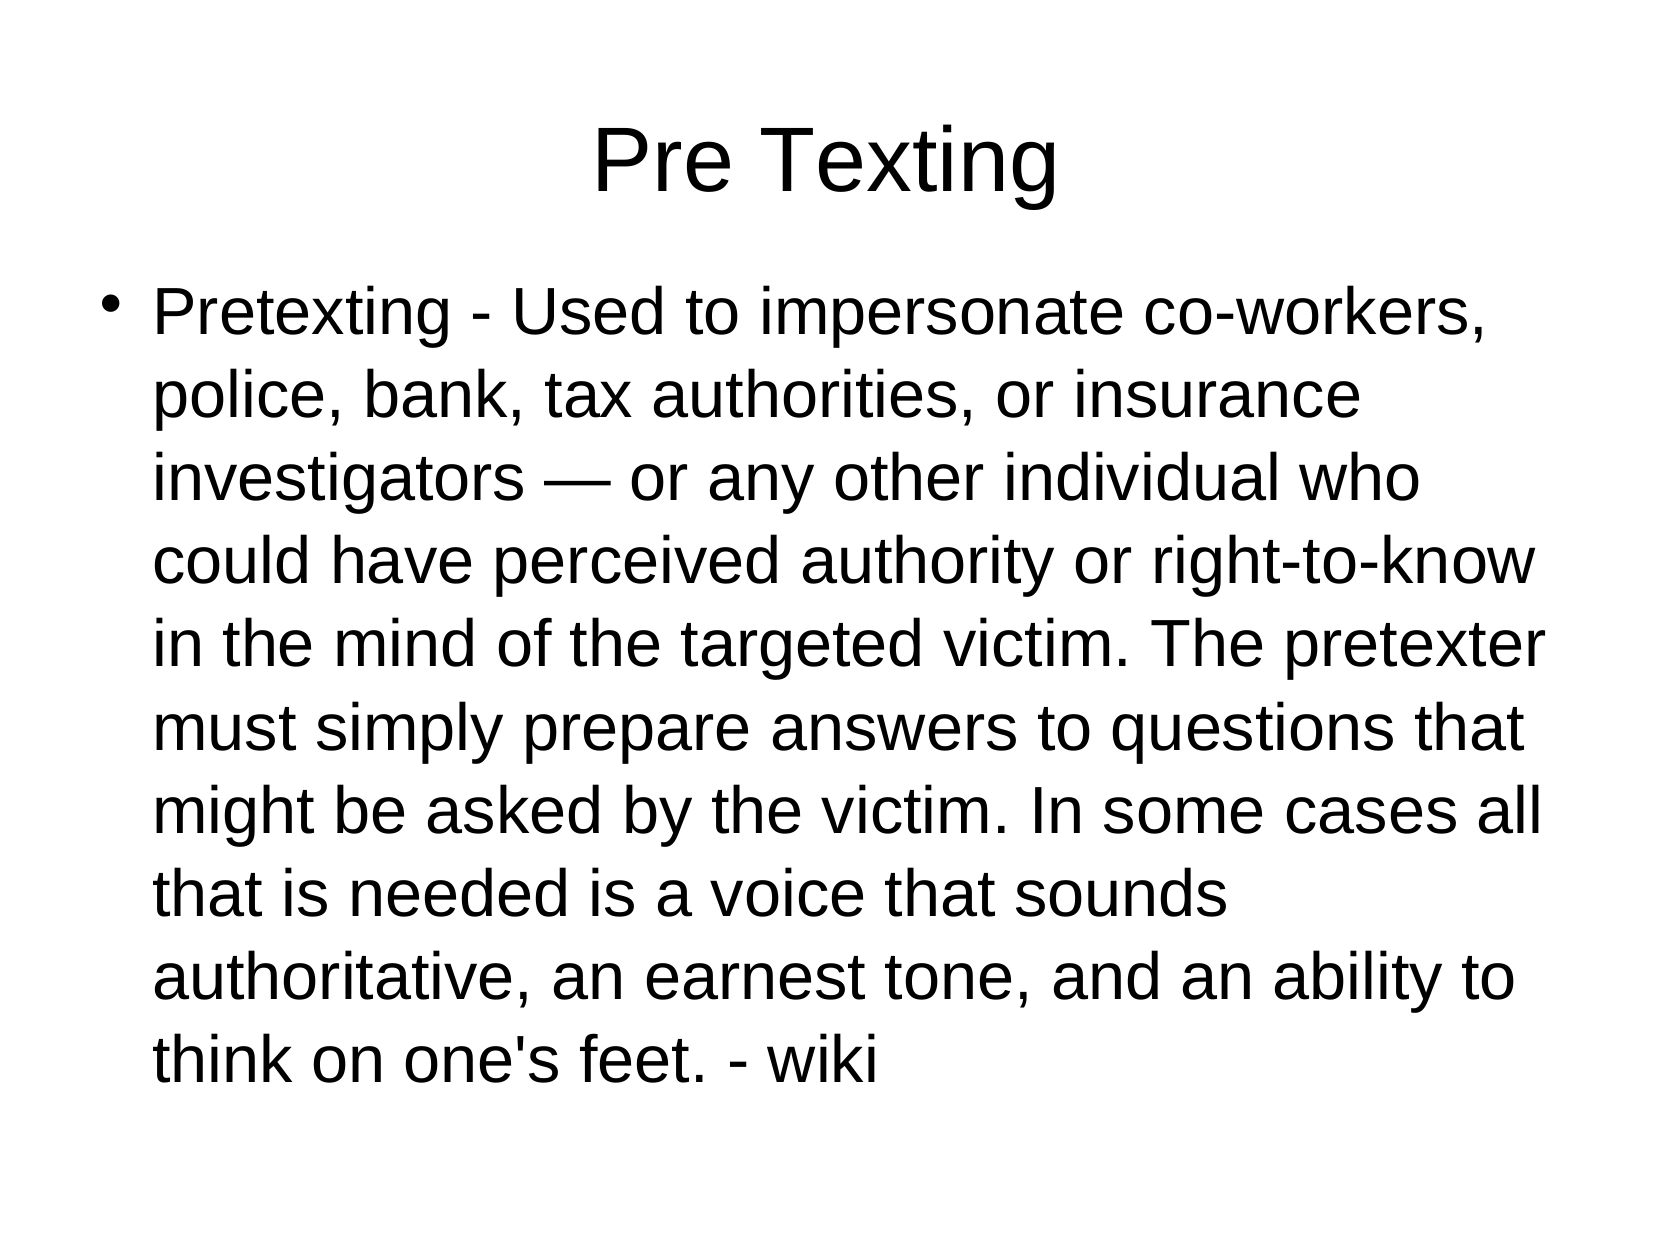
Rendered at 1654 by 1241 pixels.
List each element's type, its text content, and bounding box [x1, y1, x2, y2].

text_box Pretexting - Used to impersonate co-workers, police, bank, tax authorities, or insurance investigators — or any other individual who could have perceived authority or right-to-know in the mind of the targeted victim. The pretexter must simply prepare answers to questions that might be asked by the victim. In some cases all that is needed is a voice that sounds authoritative, an earnest tone, and an ability to think on one's feet. - wiki [82, 264, 1570, 1210]
text_box Pre Texting [82, 49, 1570, 257]
